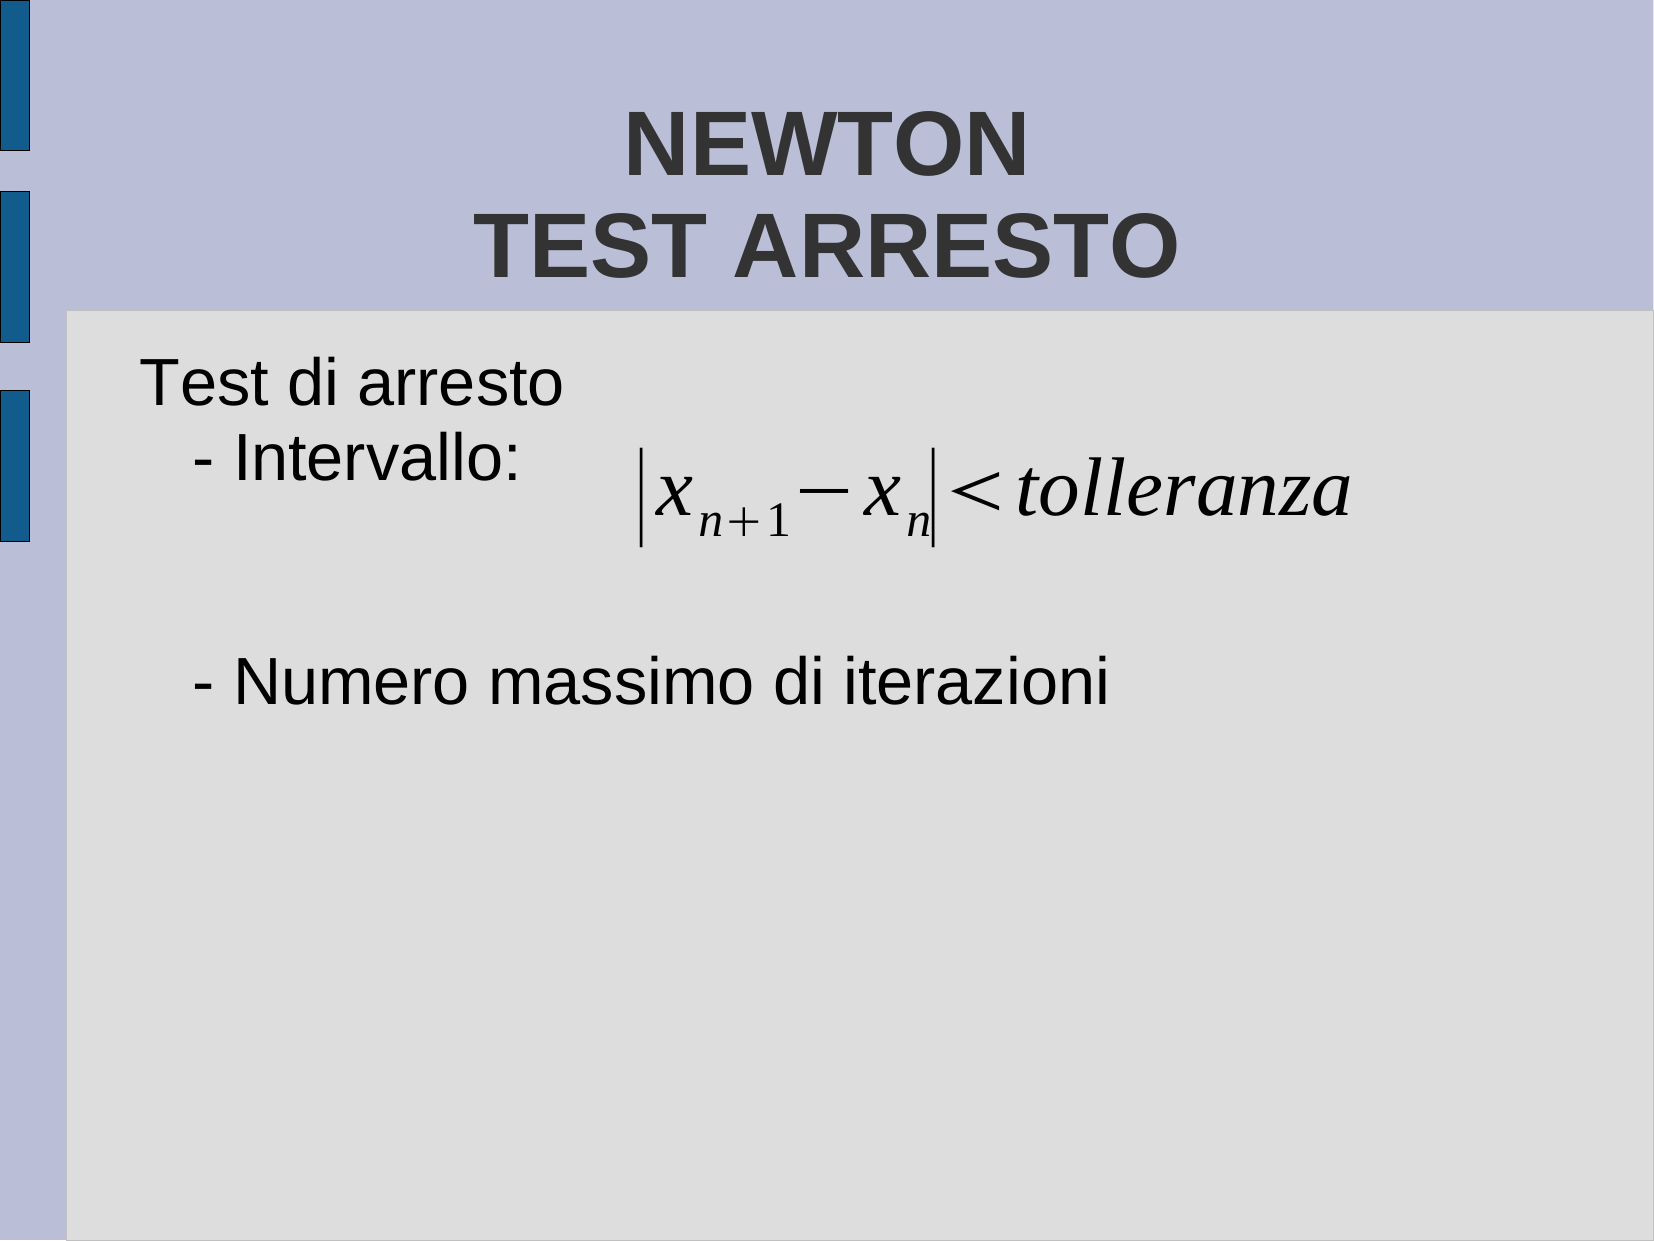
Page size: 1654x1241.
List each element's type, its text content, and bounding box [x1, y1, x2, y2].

title NEWTON TEST ARRESTO [121, 91, 1534, 299]
chart [609, 442, 1372, 550]
list Test di arresto - Intervallo: - Numero massimo di iterazioni [121, 344, 1534, 1127]
